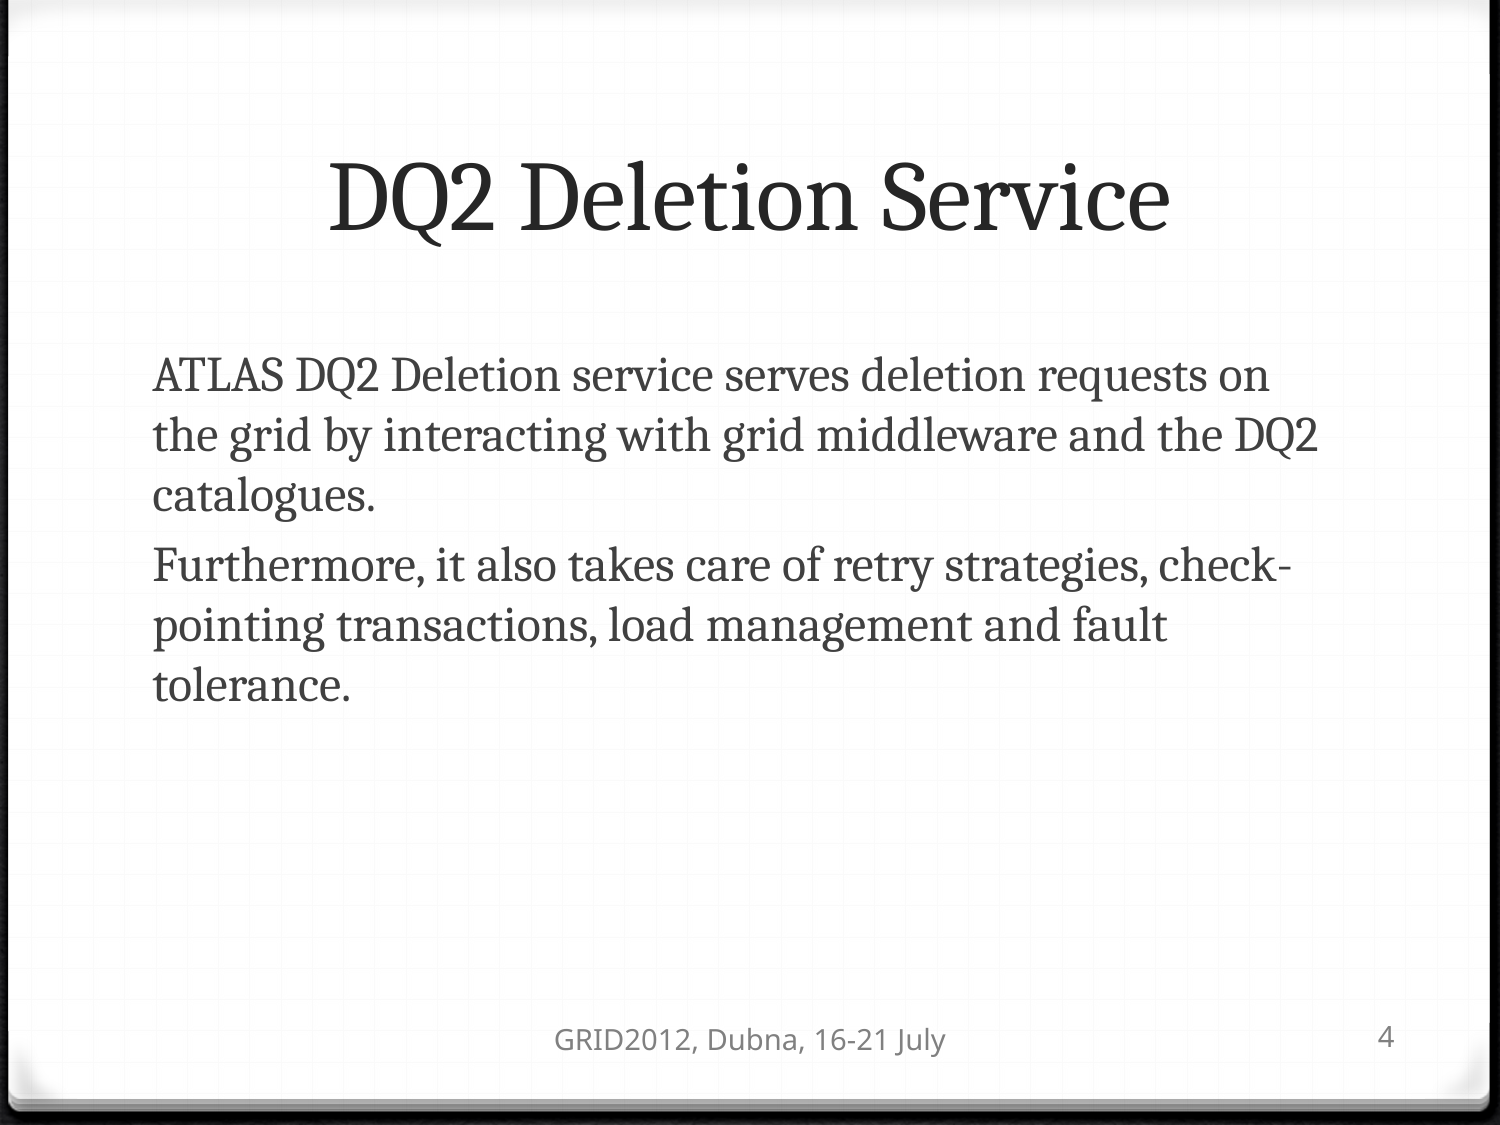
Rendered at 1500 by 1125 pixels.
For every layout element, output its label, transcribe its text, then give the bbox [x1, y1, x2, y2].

title DQ2 Deletion Service [90, 71, 1410, 309]
list ATLAS DQ2 Deletion service serves deletion requests on the grid by interacting with grid middleware and the DQ2 catalogues. Furthermore, it also takes care of retry strategies, check-pointing transactions, load management and fault tolerance. [137, 334, 1363, 983]
footer GRID2012, Dubna, 16-21 July [512, 1008, 988, 1069]
picture [0, 0, 1500, 1125]
slide_number <number> [1059, 1008, 1410, 1069]
